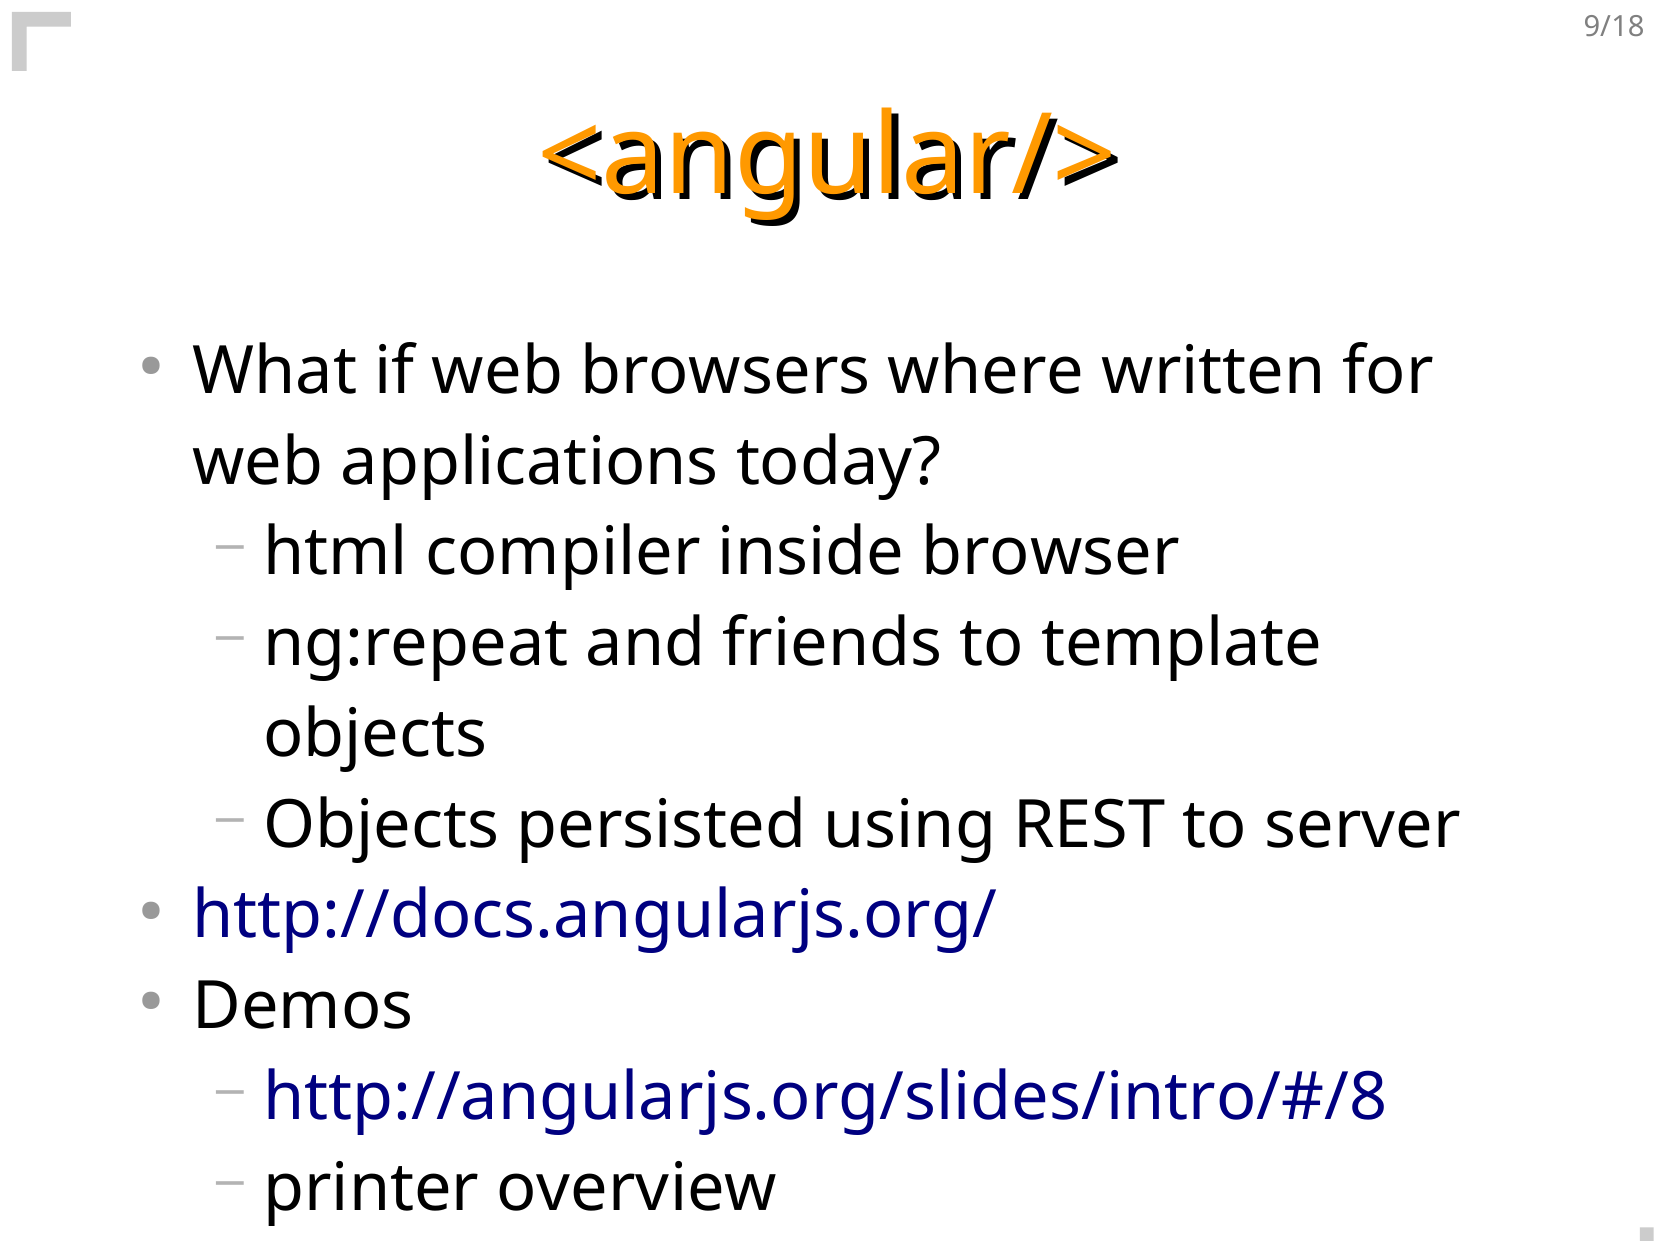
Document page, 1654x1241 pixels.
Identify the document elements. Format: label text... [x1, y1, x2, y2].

list What if web browsers where written for web applications today? html compiler inside browser ng:repeat and friends to template objects Objects persisted using REST to server http://docs.angularjs.org/ Demos http://angularjs.org/slides/intro/#/8 printer overview conference submission app [121, 322, 1561, 1132]
title <angular/> [121, 46, 1534, 254]
